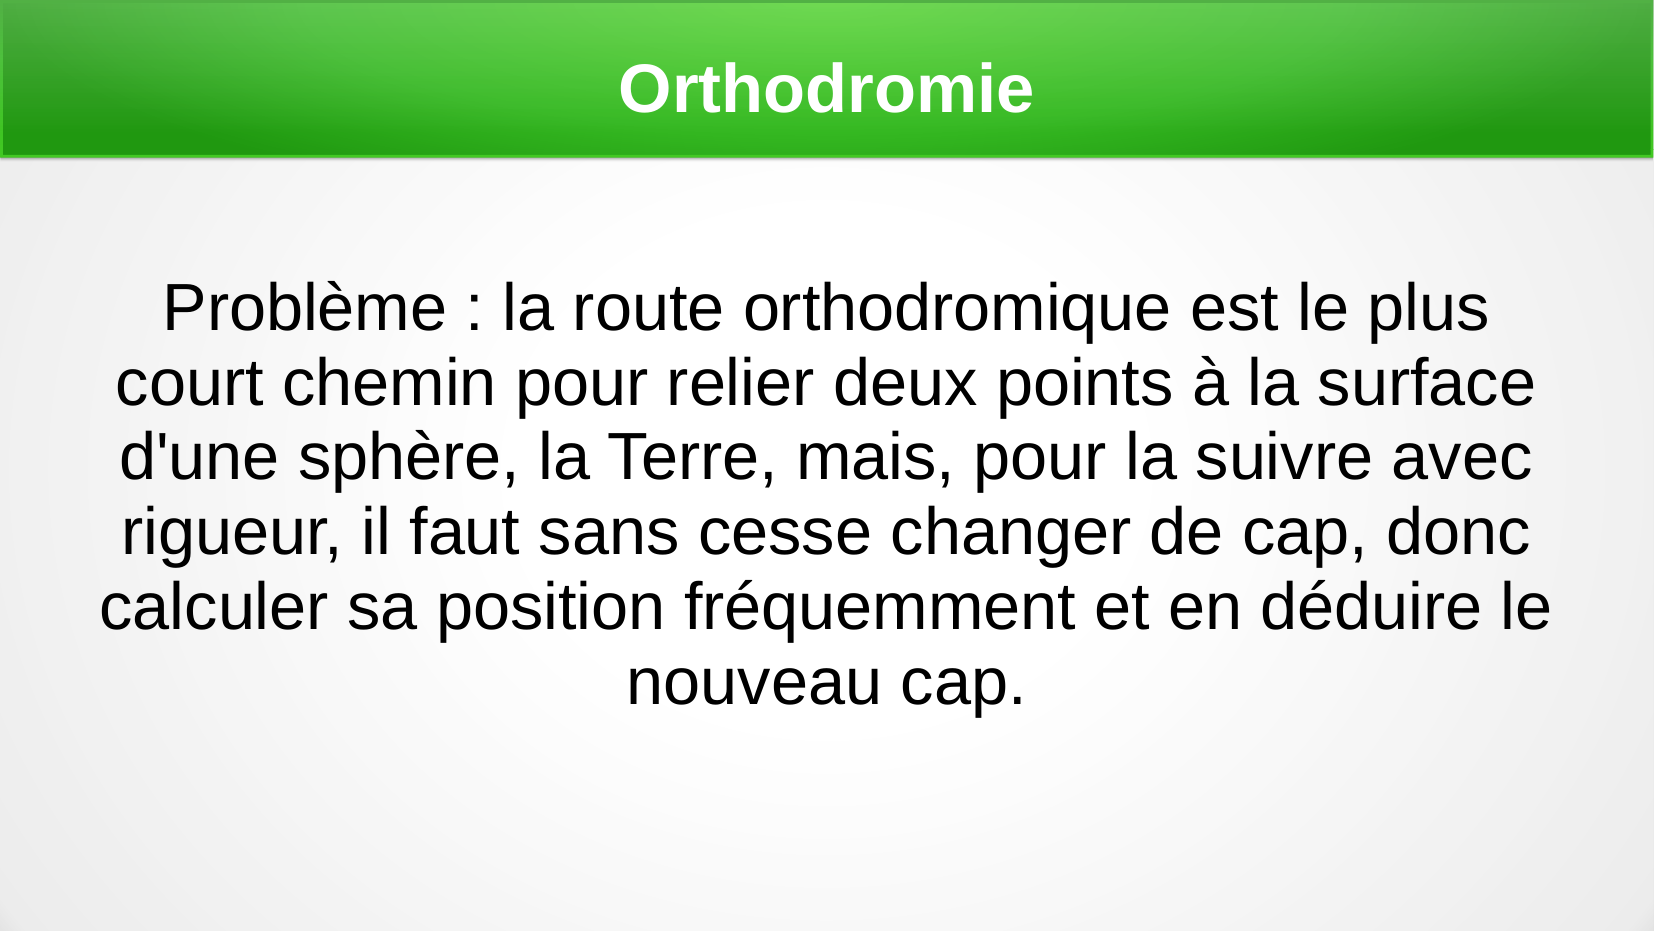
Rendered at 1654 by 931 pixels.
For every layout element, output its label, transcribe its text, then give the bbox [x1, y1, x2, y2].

subtitle Problème : la route orthodromique est le plus court chemin pour relier deux points à la surface d'une sphère, la Terre, mais, pour la suivre avec rigueur, il faut sans cesse changer de cap, donc calculer sa position fréquemment et en déduire le nouveau cap. [82, 224, 1571, 764]
title Orthodromie [82, 35, 1571, 142]
